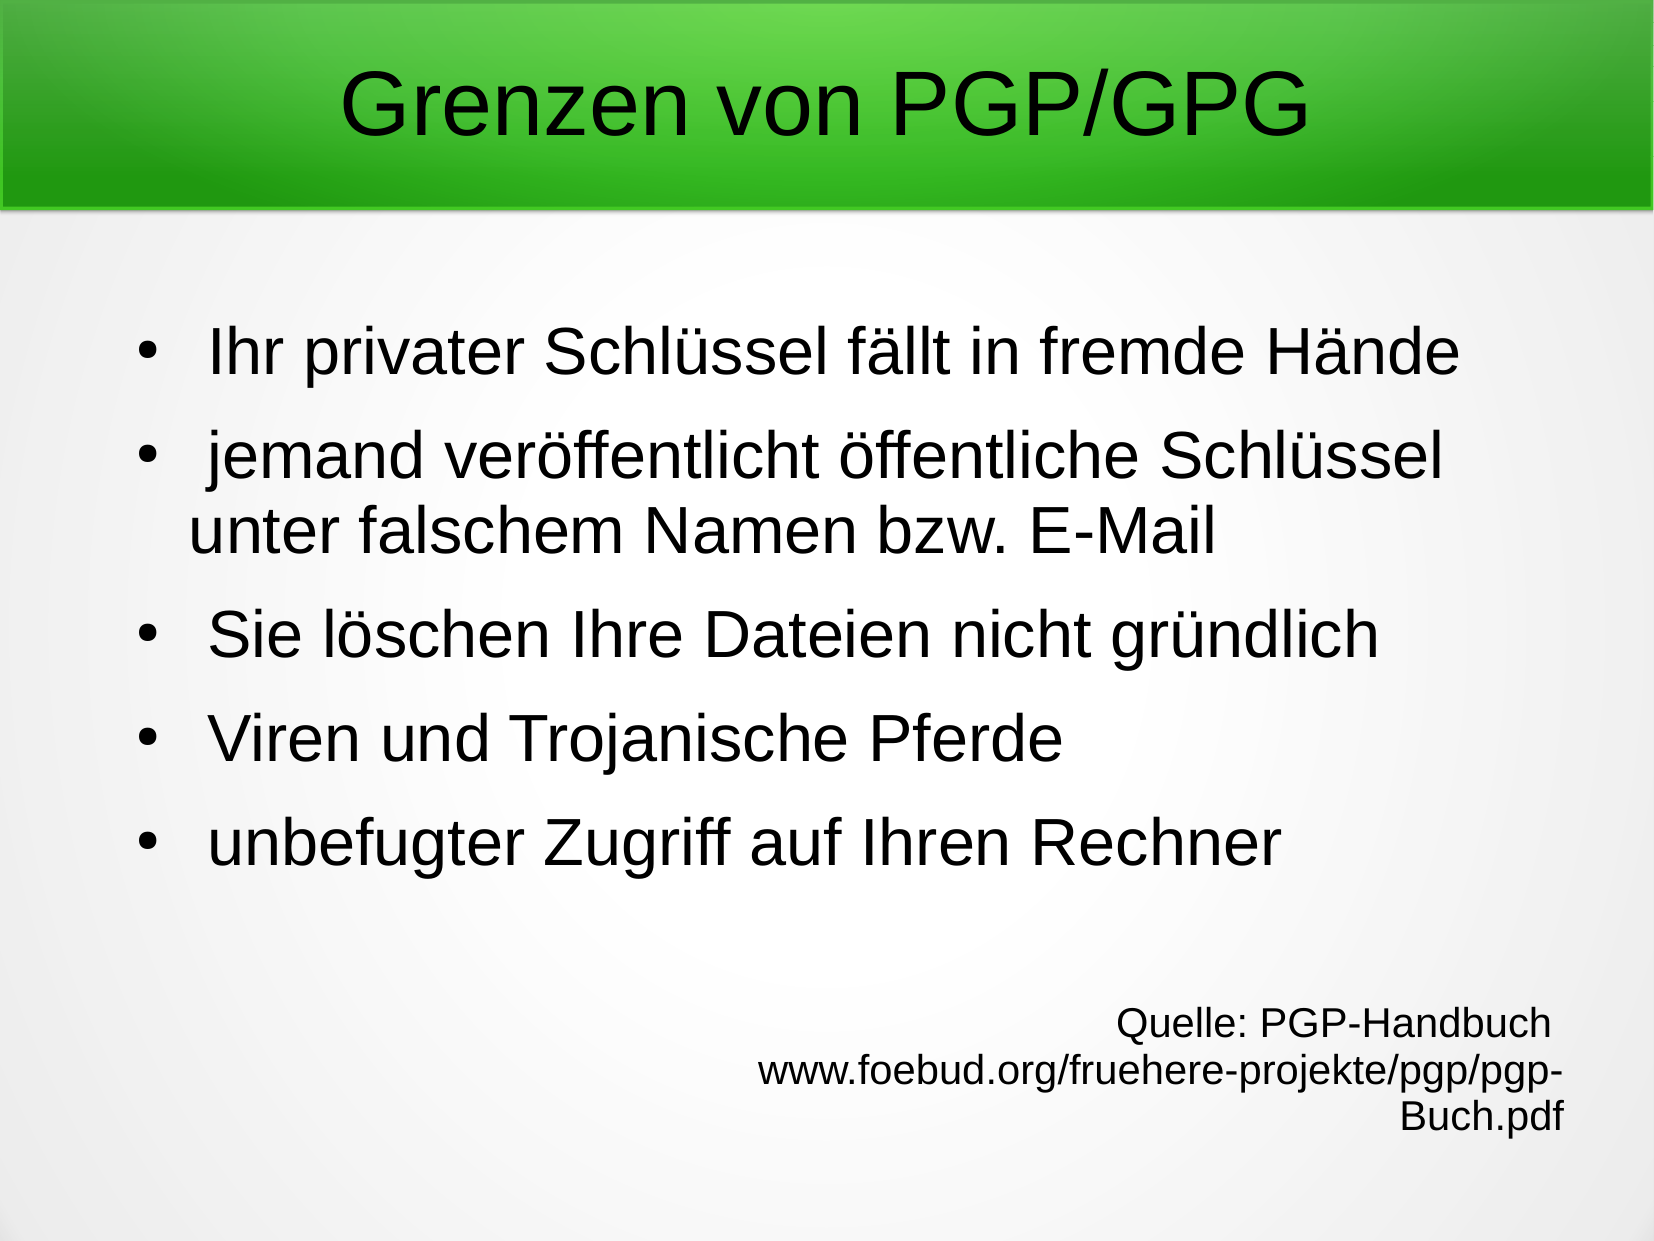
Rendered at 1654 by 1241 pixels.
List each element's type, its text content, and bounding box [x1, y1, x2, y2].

text_box Quelle: PGP-Handbuch www.foebud.org/fruehere-projekte/pgp/pgp-Buch.pdf [590, 992, 1579, 1173]
list Ihr privater Schlüssel fällt in fremde Hände jemand veröffentlicht öffentliche Schlüssel unter falschem Namen bzw. E-Mail Sie löschen Ihre Dateien nicht gründlich Viren und Trojanische Pferde unbefugter Zugriff auf Ihren Rechner [118, 313, 1542, 1089]
title Grenzen von PGP/GPG [82, 0, 1571, 208]
